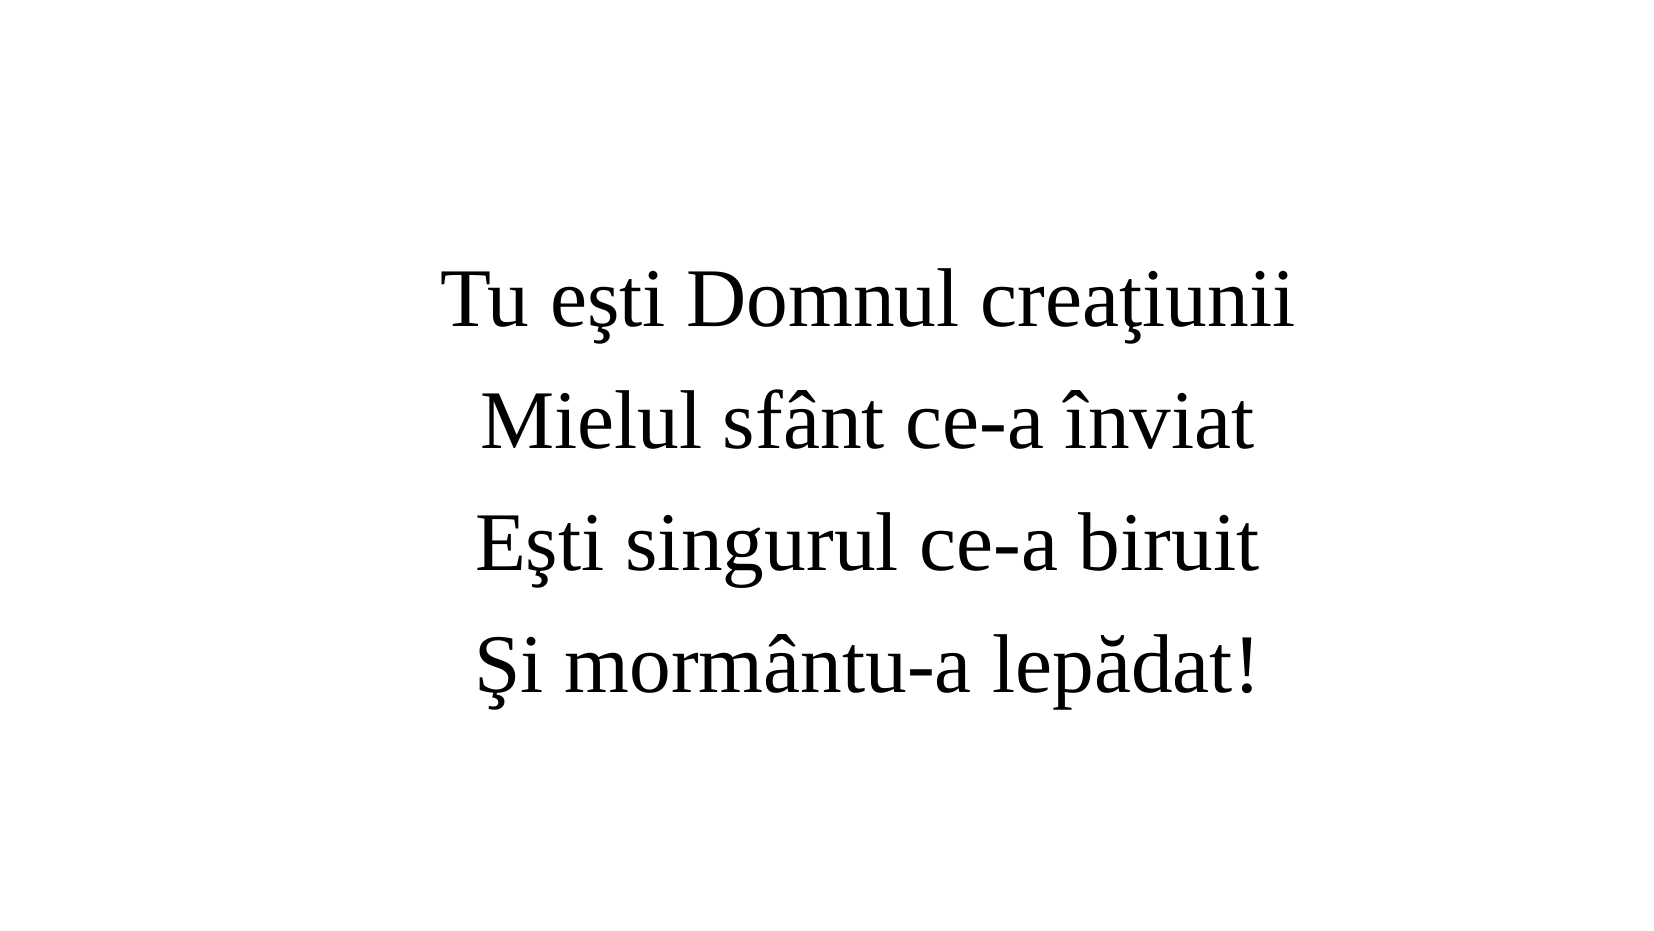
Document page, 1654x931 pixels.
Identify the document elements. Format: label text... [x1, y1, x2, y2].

subtitle Tu eşti Domnul creaţiunii Mielul sfânt ce-a înviat Eşti singurul ce-a biruit Şi mormântu-a lepădat! [153, 239, 1583, 713]
